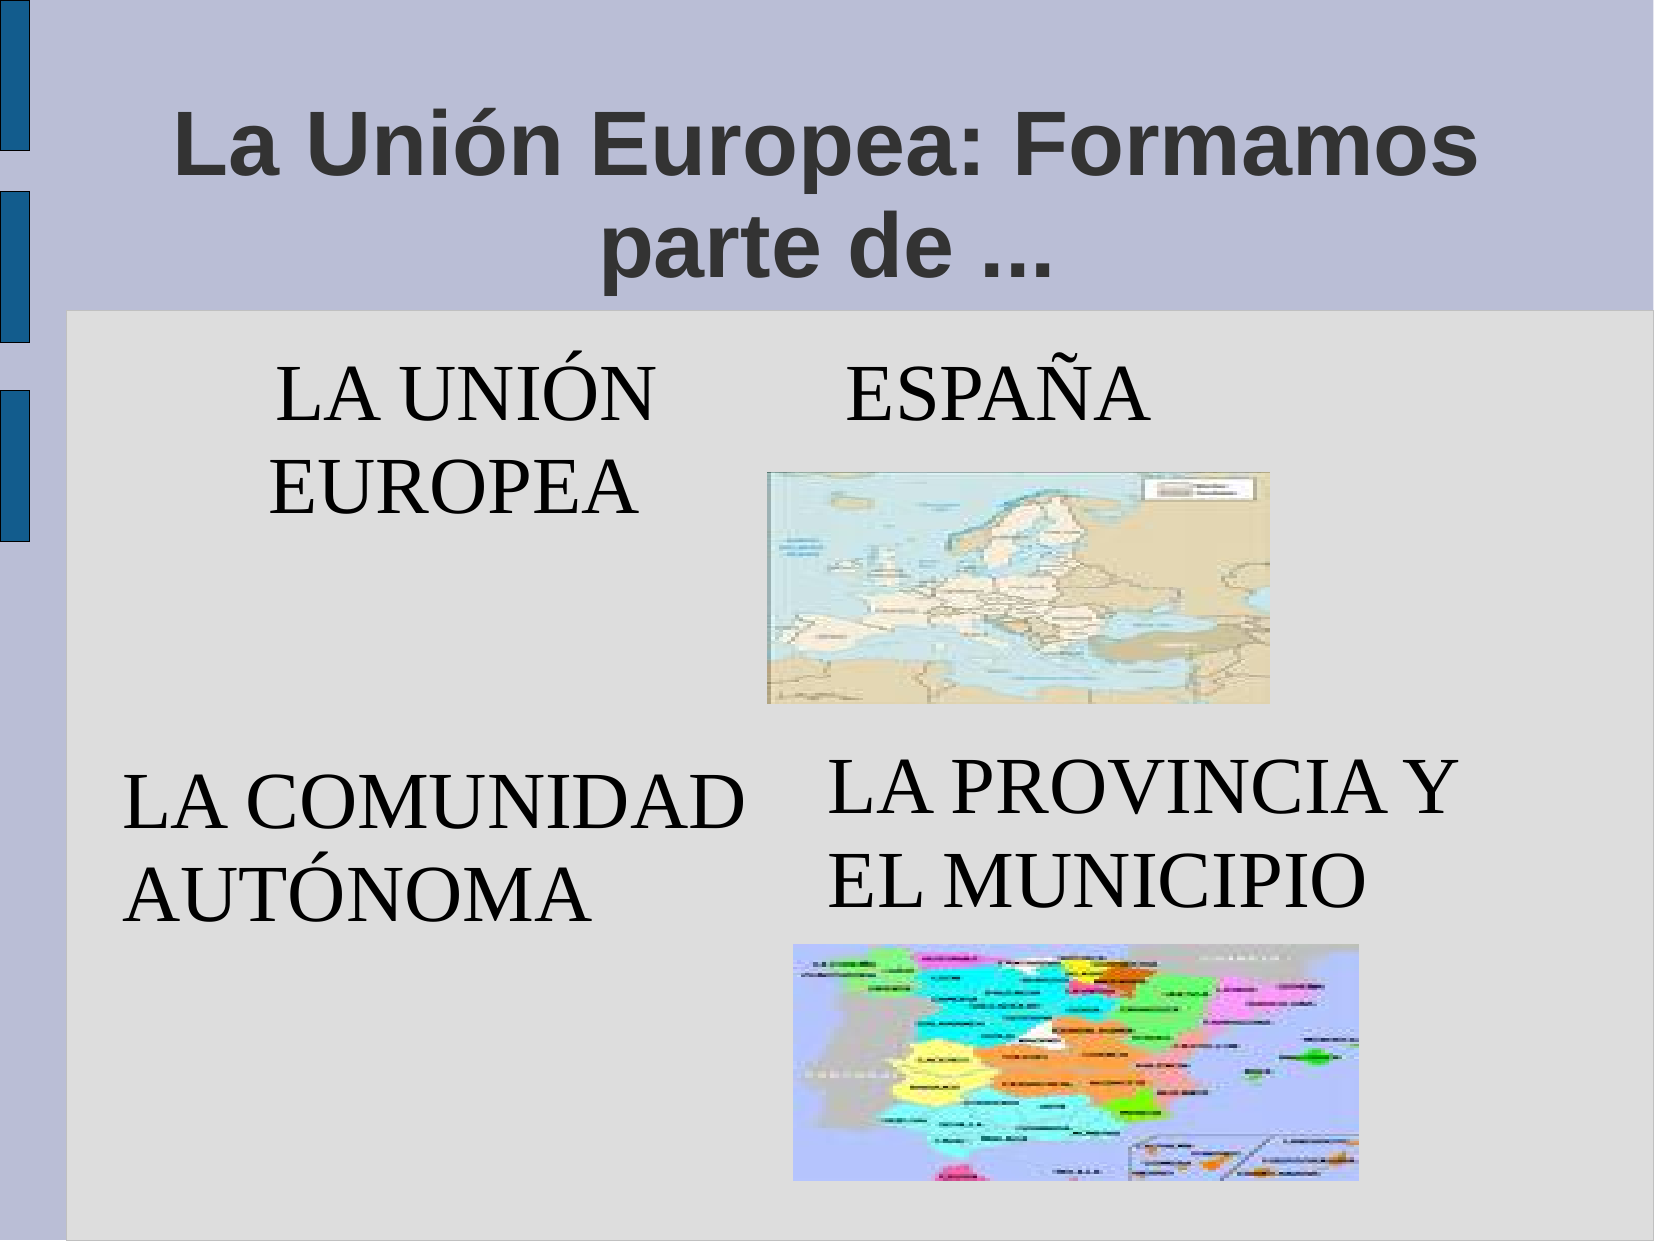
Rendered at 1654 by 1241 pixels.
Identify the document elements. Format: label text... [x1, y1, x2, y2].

title La Unión Europea: Formamos parte de ... [121, 91, 1534, 299]
picture [793, 944, 1359, 1181]
chart [845, 344, 1535, 718]
chart [826, 738, 1516, 1111]
chart [121, 752, 811, 1126]
picture [767, 472, 1270, 704]
chart [121, 344, 811, 718]
